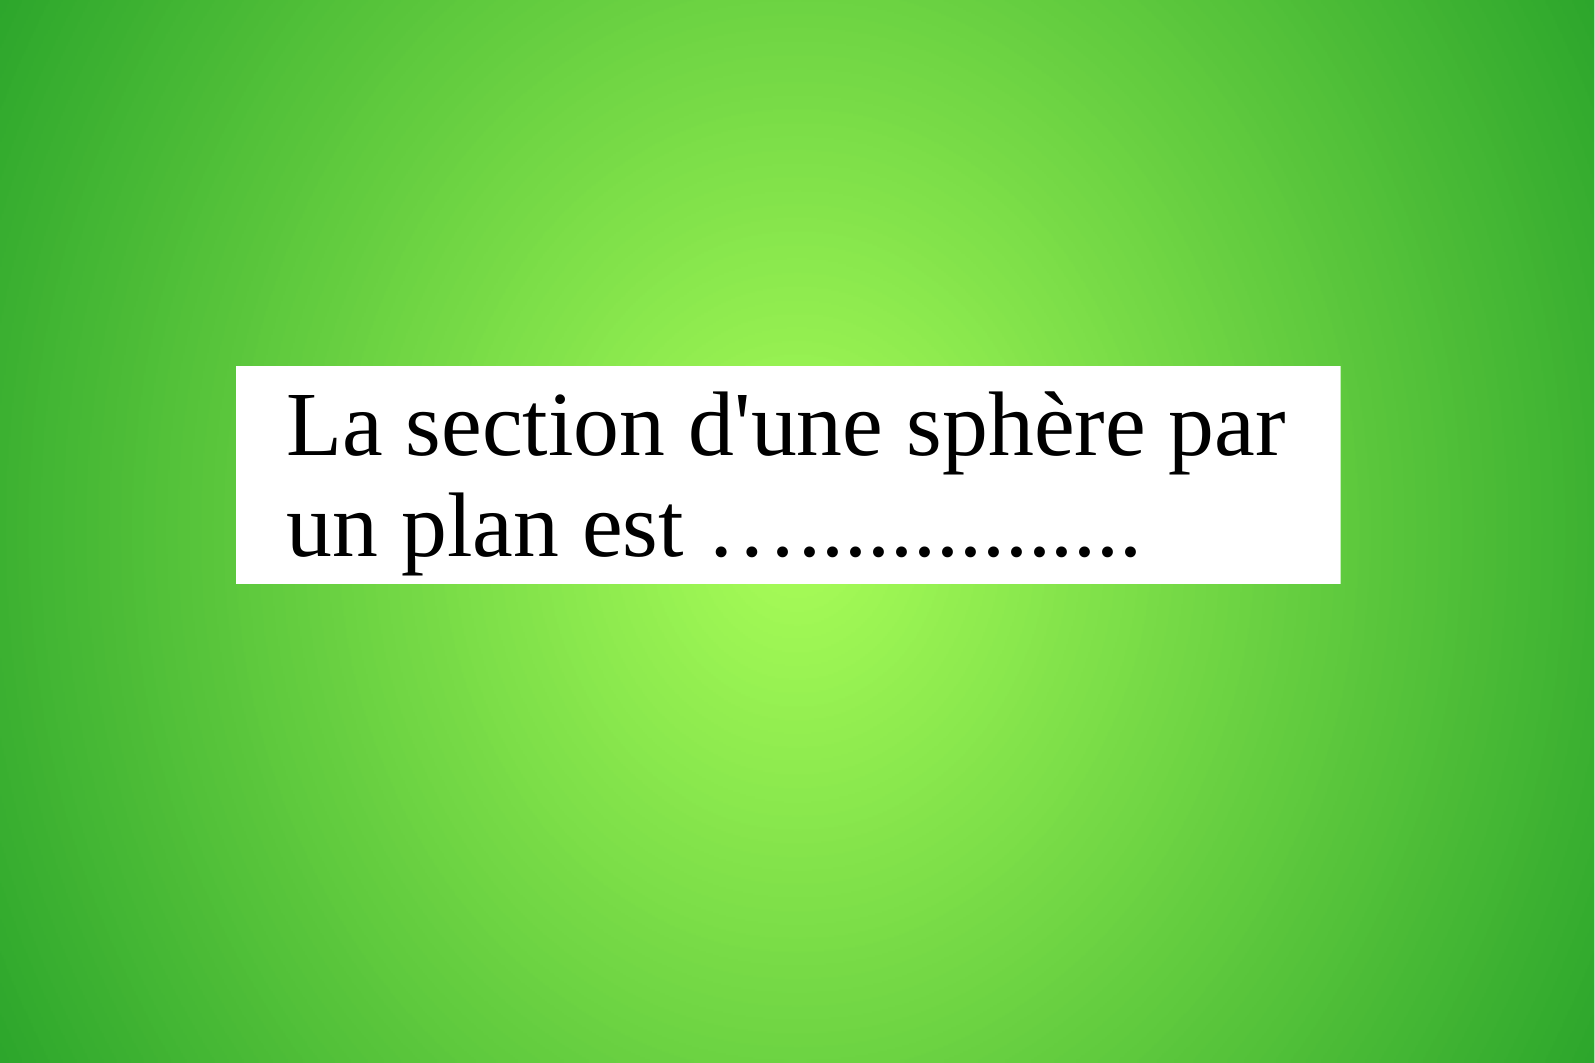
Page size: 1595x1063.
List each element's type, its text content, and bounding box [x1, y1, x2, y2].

text_box La section d'une sphère par un plan est …............... [236, 366, 1341, 584]
picture [0, 0, 1595, 1063]
